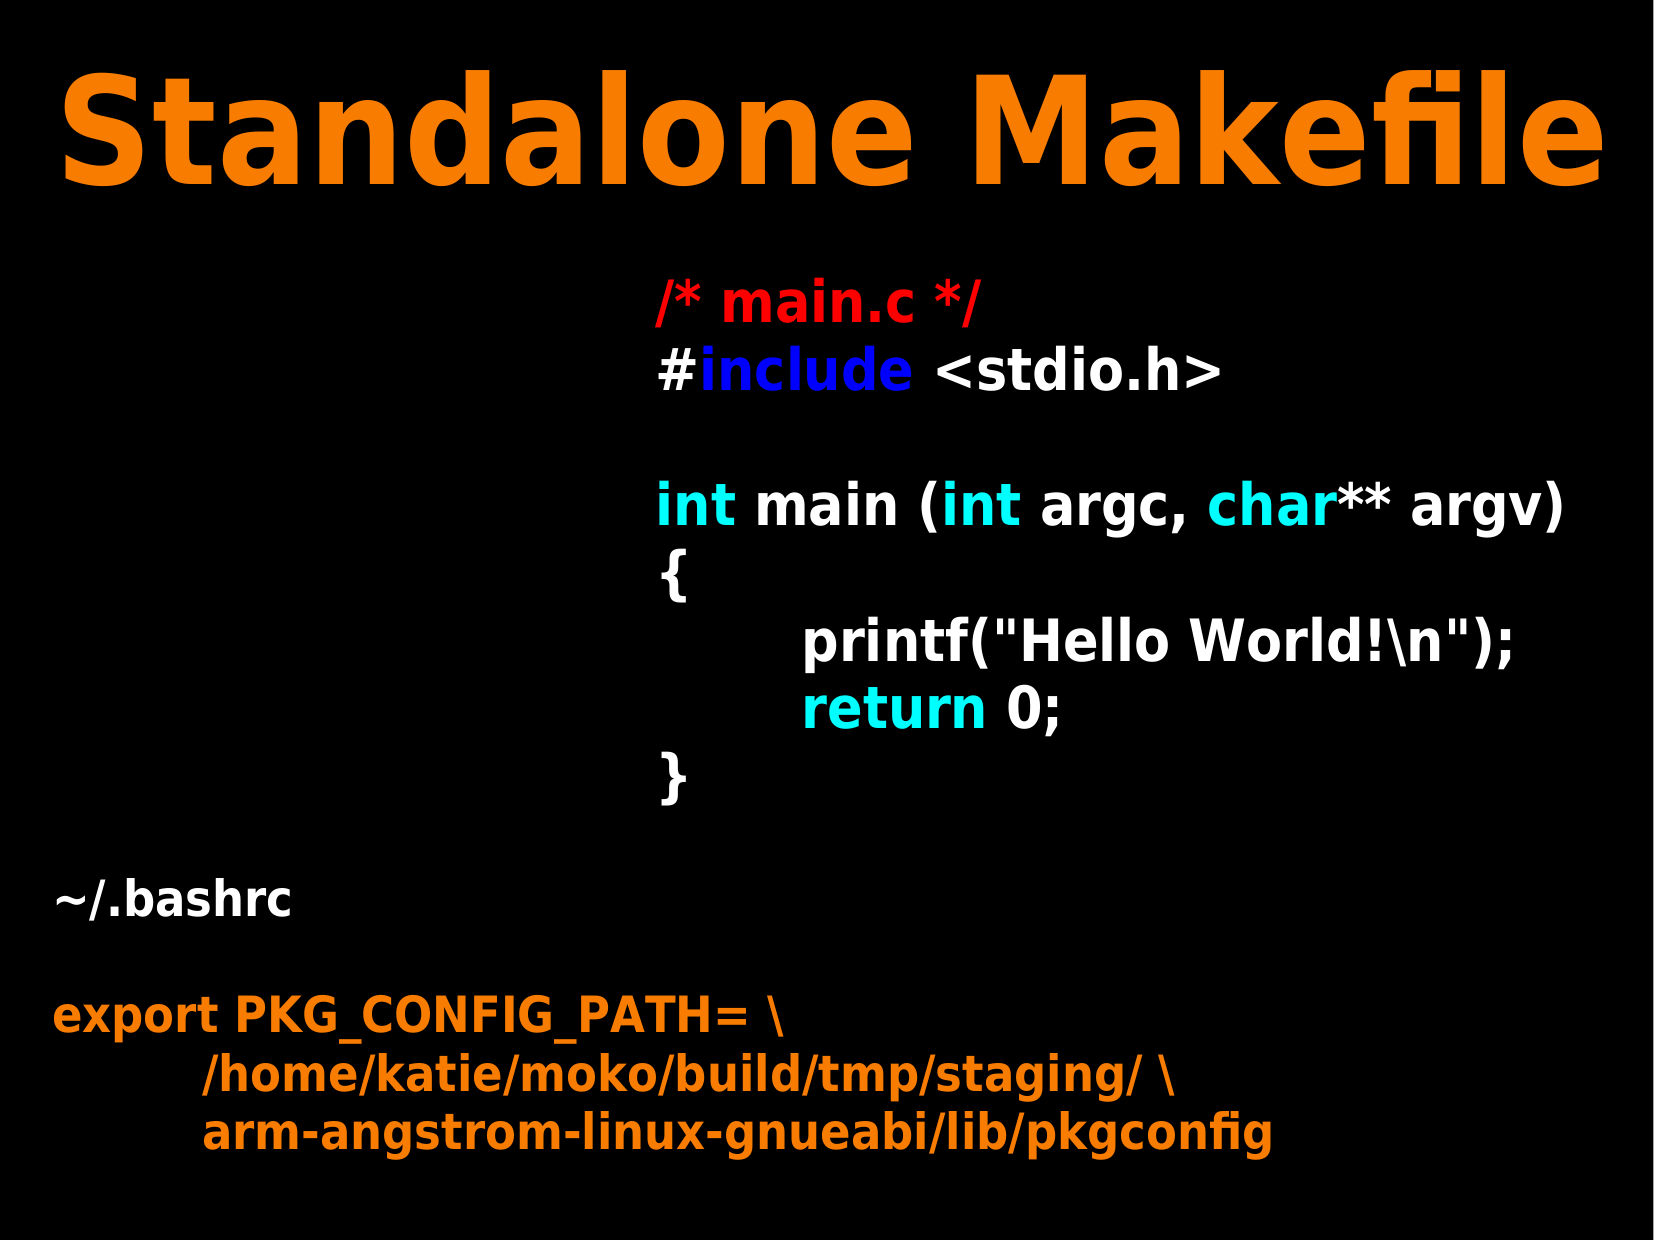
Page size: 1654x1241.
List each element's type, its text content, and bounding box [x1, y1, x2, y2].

text_box Standalone Makefile [41, 37, 1654, 263]
text_box ~/.bashrc export PKG_CONFIG_PATH= \ /home/katie/moko/build/tmp/staging/ \ arm-angstrom-linux-gnueabi/lib/pkgconfig [37, 862, 1572, 1169]
text_box /* main.c */ #include <stdio.h> int main (int argc, char** argv) { printf("Hello World!\n"); return 0; } [641, 261, 1613, 826]
